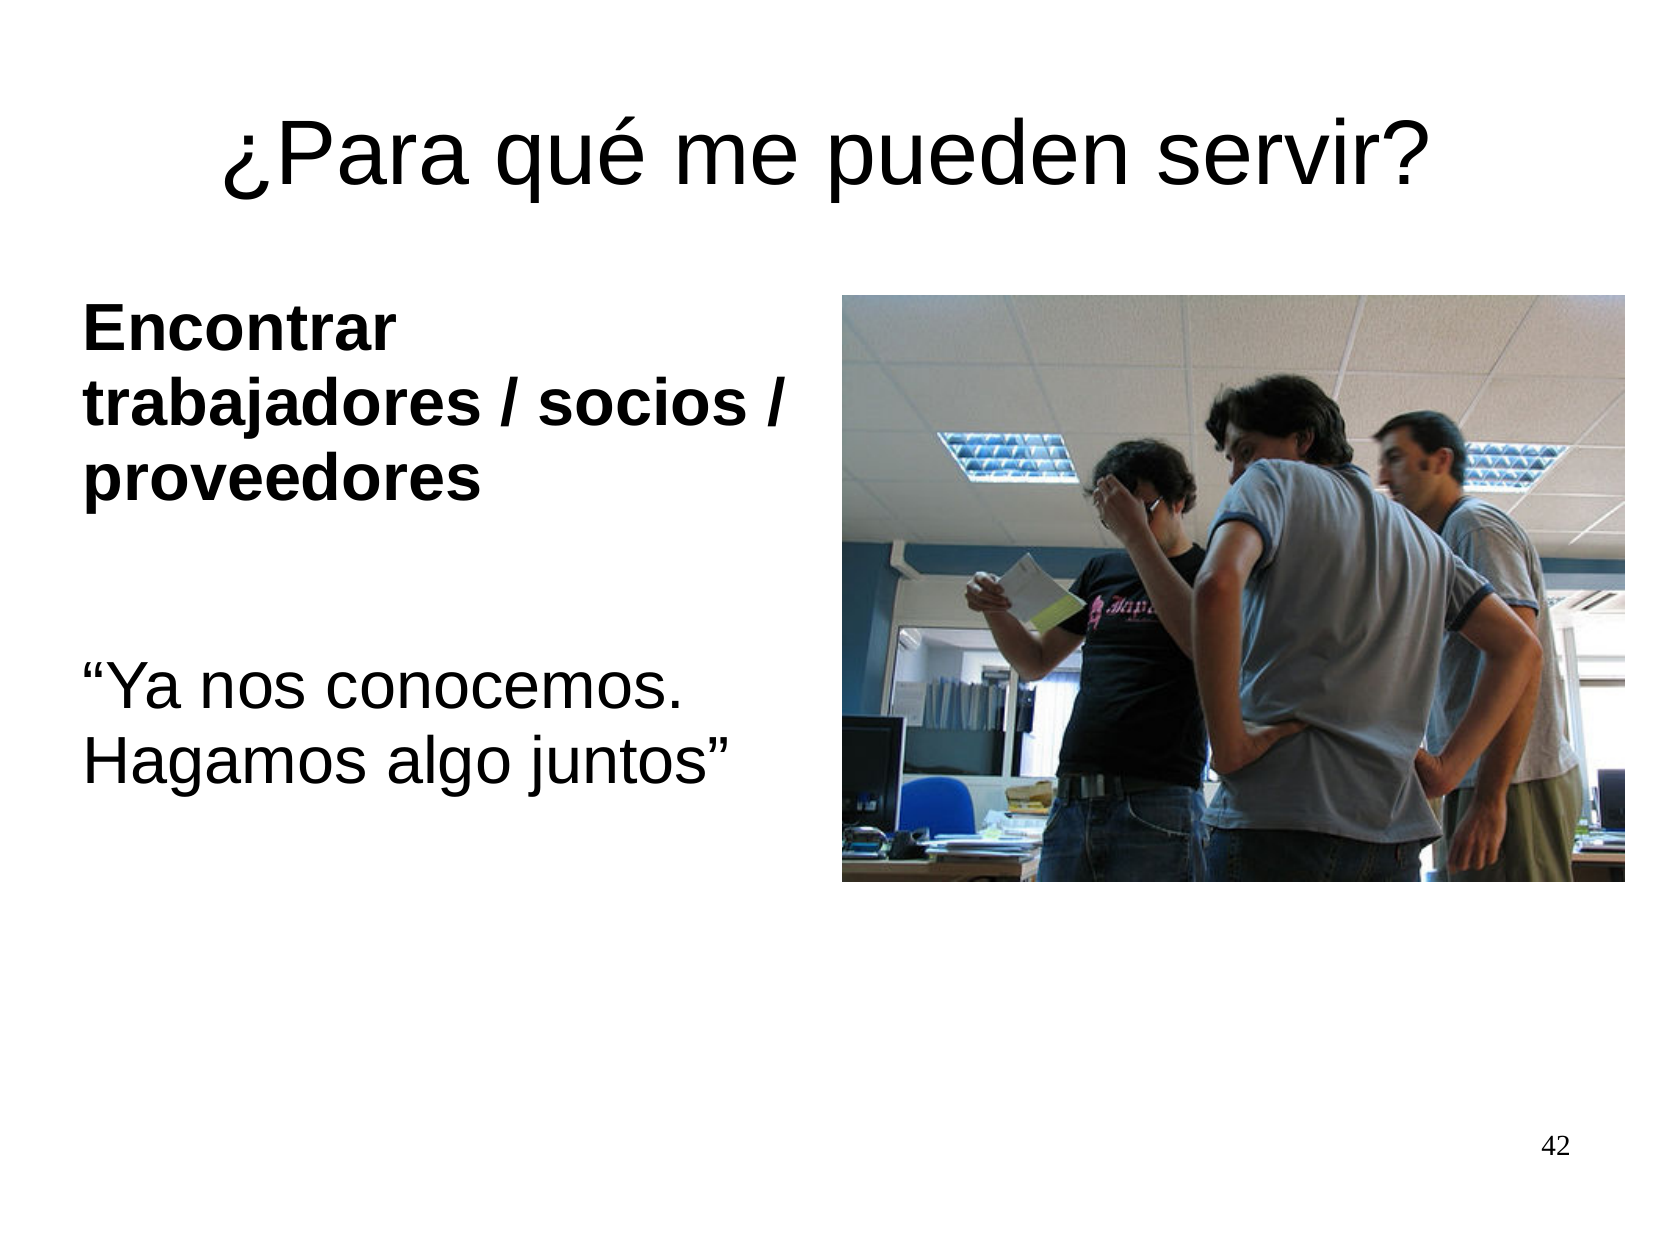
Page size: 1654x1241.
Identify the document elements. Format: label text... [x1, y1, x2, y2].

title ¿Para qué me pueden servir? [82, 49, 1571, 257]
picture [842, 295, 1625, 882]
list Encontrar trabajadores / socios / proveedores “Ya nos conocemos. Hagamos algo juntos” [82, 290, 809, 1109]
